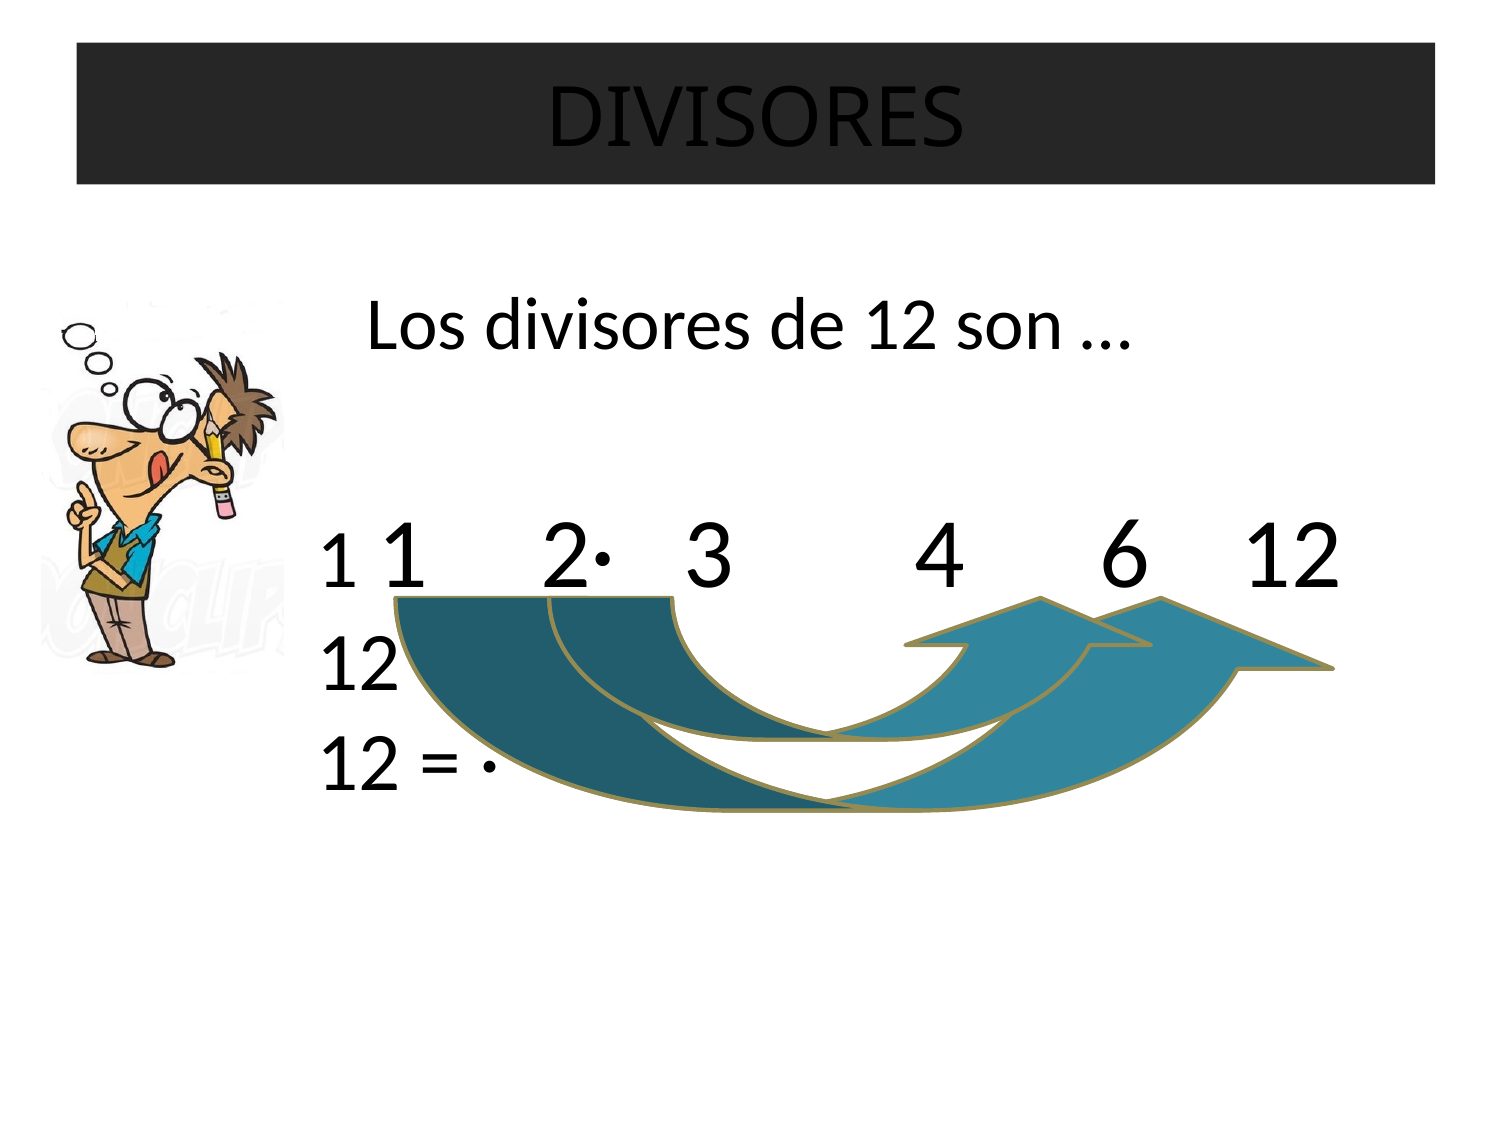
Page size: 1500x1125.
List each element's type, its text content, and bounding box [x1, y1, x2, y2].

text_box [395, 597, 1334, 811]
text_box 1 1 2· 3 4 6 12 12 = · 12 = · [301, 479, 1376, 823]
text_box DIVISORES [76, 42, 1436, 185]
picture [41, 302, 284, 676]
text_box Los divisores de 12 son … [100, 267, 1400, 409]
